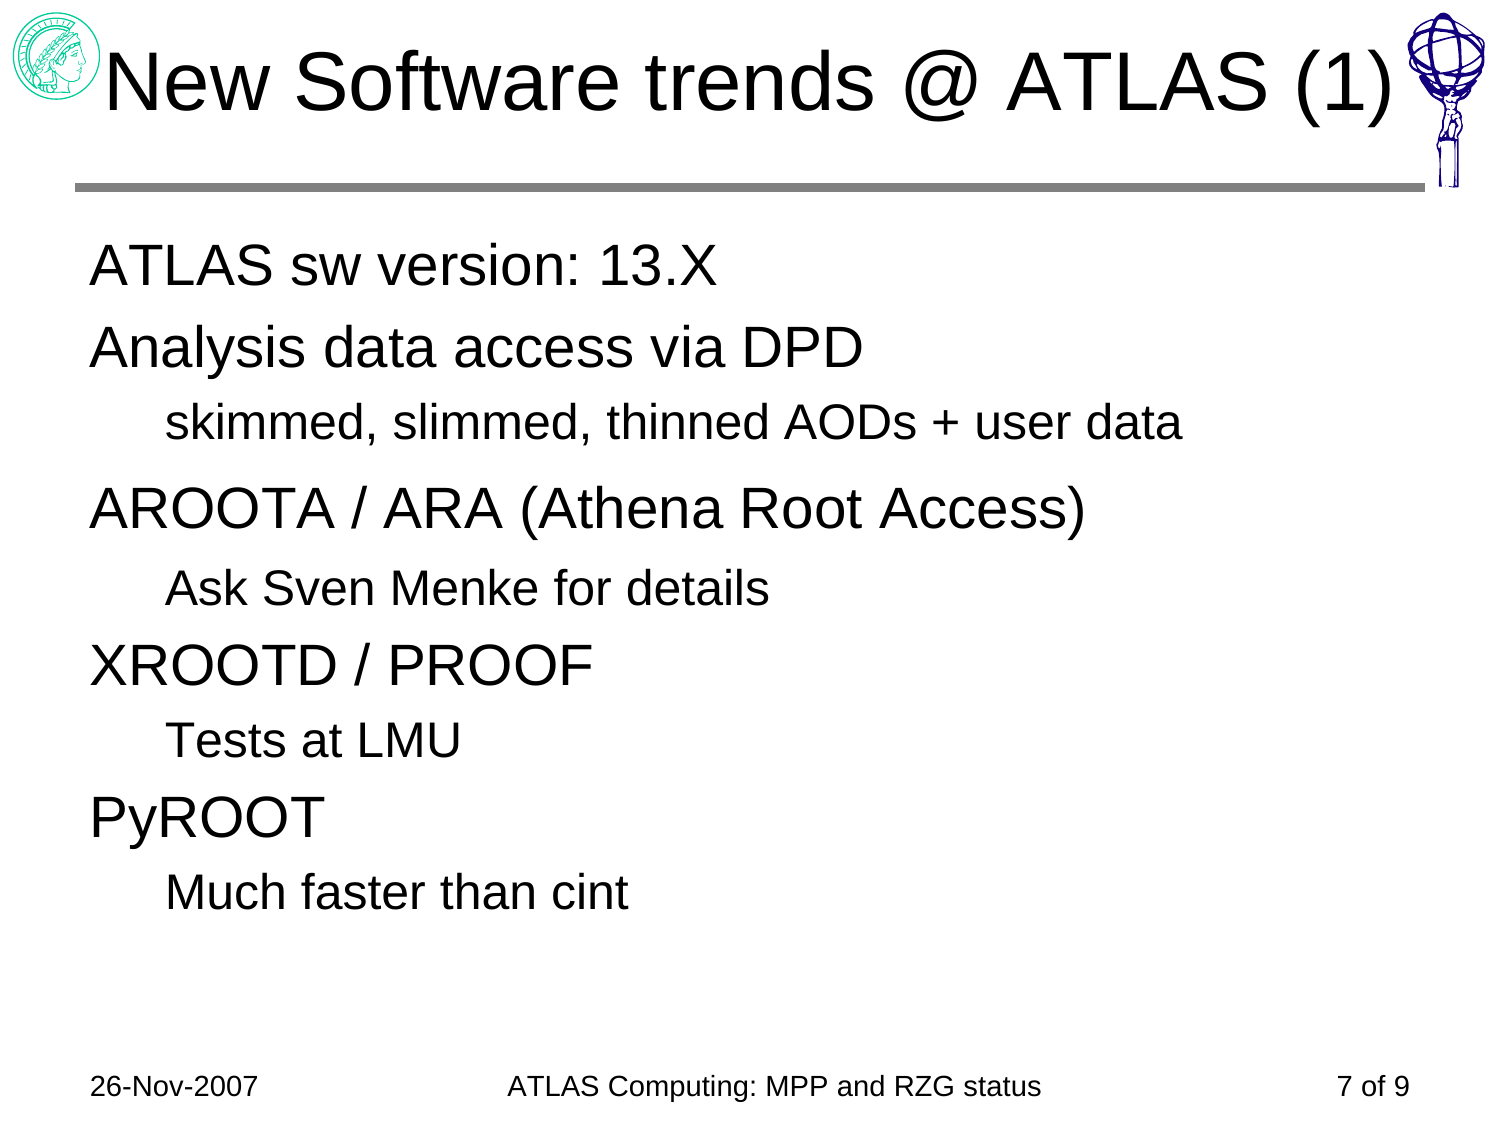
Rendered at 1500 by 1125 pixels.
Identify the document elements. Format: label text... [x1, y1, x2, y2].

list ATLAS sw version: 13.X Analysis data access via DPD skimmed, slimmed, thinned AODs + user data AROOTA / ARA (Athena Root Access)‏ Ask Sven Menke for details XROOTD / PROOF Tests at LMU PyROOT Much faster than cint [75, 224, 1426, 1038]
title New Software trends @ ATLAS (1) [75, 12, 1426, 151]
